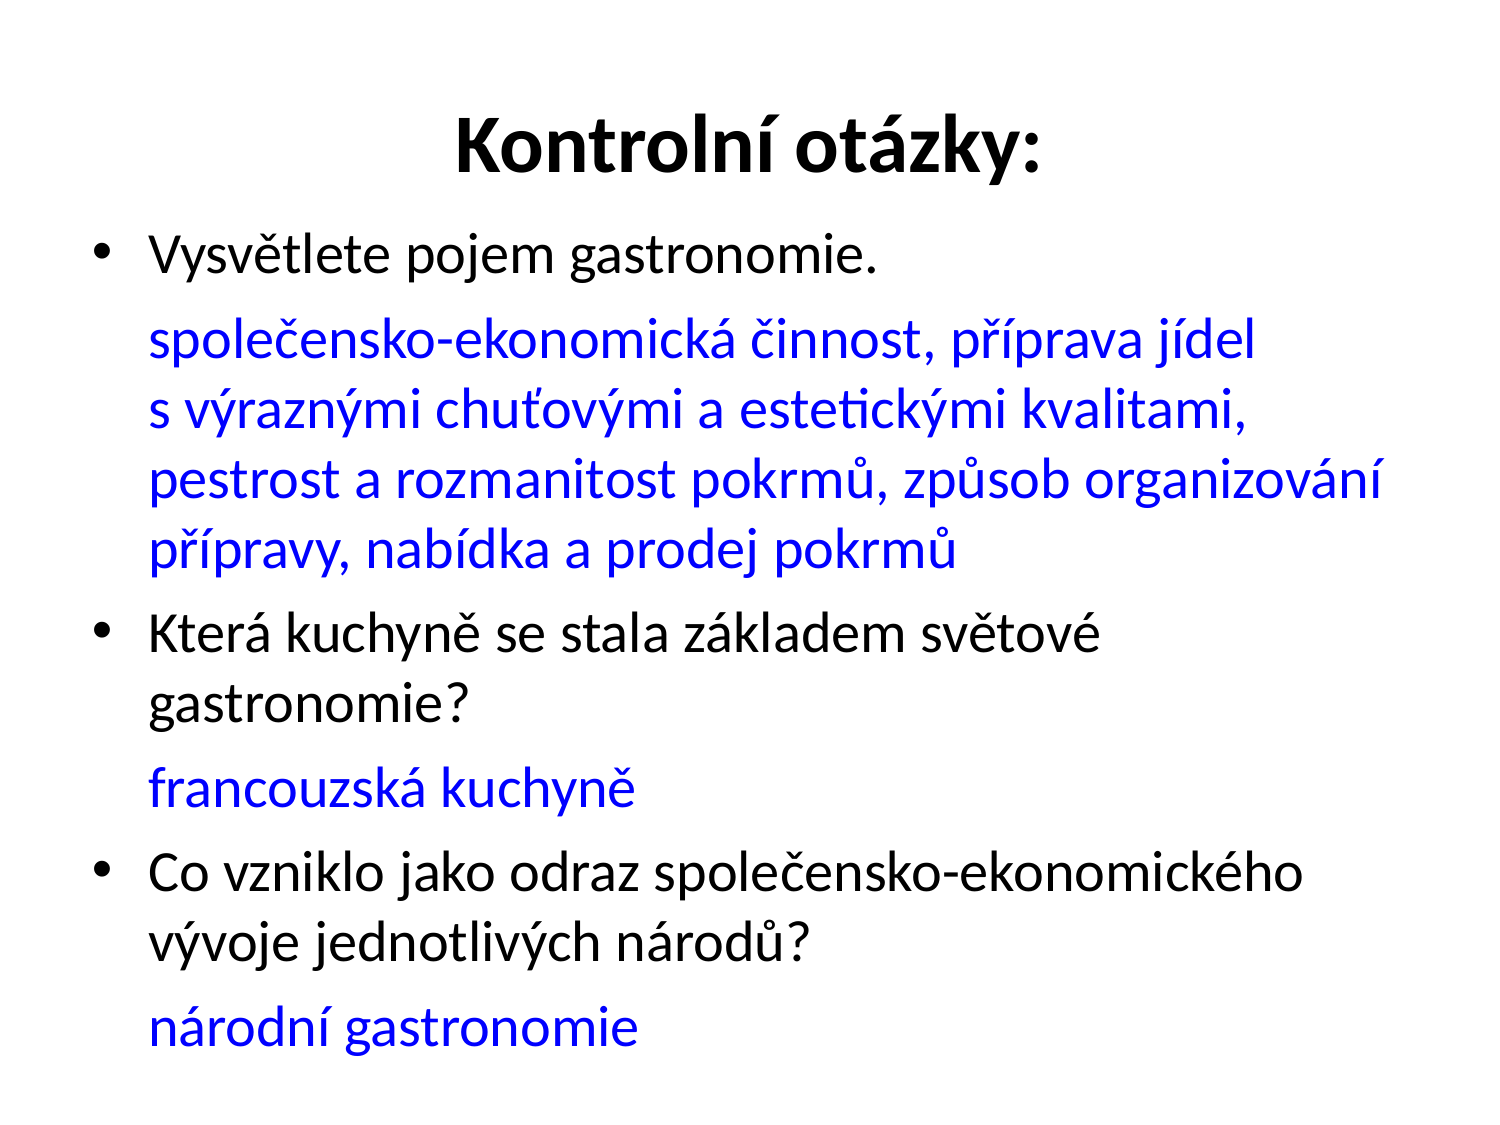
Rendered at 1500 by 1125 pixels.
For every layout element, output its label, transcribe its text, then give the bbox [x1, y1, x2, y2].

list Vysvětlete pojem gastronomie. společensko-ekonomická činnost, příprava jídel s výraznými chuťovými a estetickými kvalitami, pestrost a rozmanitost pokrmů, způsob organizování přípravy, nabídka a prodej pokrmů Která kuchyně se stala základem světové gastronomie? francouzská kuchyně Co vzniklo jako odraz společensko-ekonomického vývoje jednotlivých národů? národní gastronomie [76, 207, 1427, 1125]
title Kontrolní otázky: [75, 45, 1426, 233]
